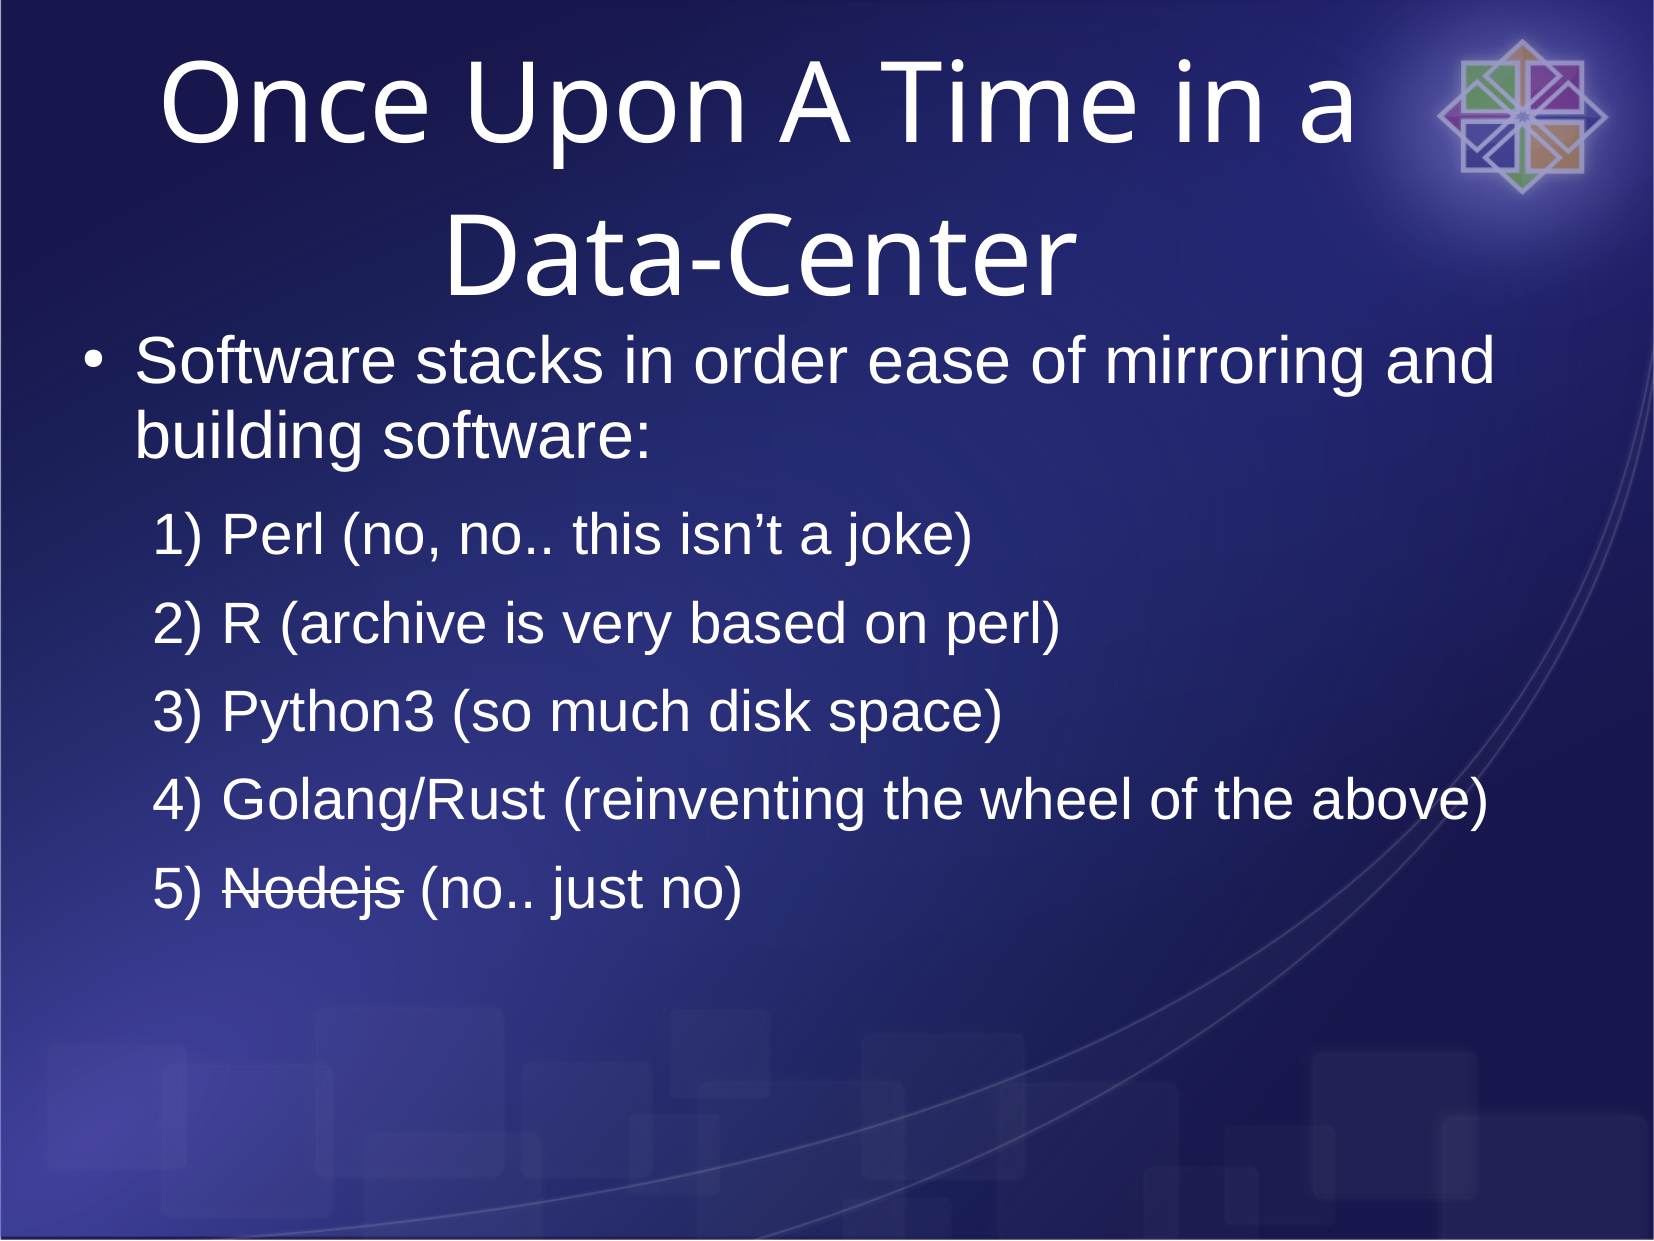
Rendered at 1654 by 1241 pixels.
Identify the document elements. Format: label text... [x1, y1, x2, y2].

picture [0, 0, 1654, 1241]
title Once Upon A Time in a Data-Center [94, 23, 1425, 323]
list Software stacks in order ease of mirroring and building software: Perl (no, no.. this isn’t a joke) R (archive is very based on perl) Python3 (so much disk space) Golang/Rust (reinventing the wheel of the above) Nodejs (no.. just no) [63, 323, 1553, 1142]
